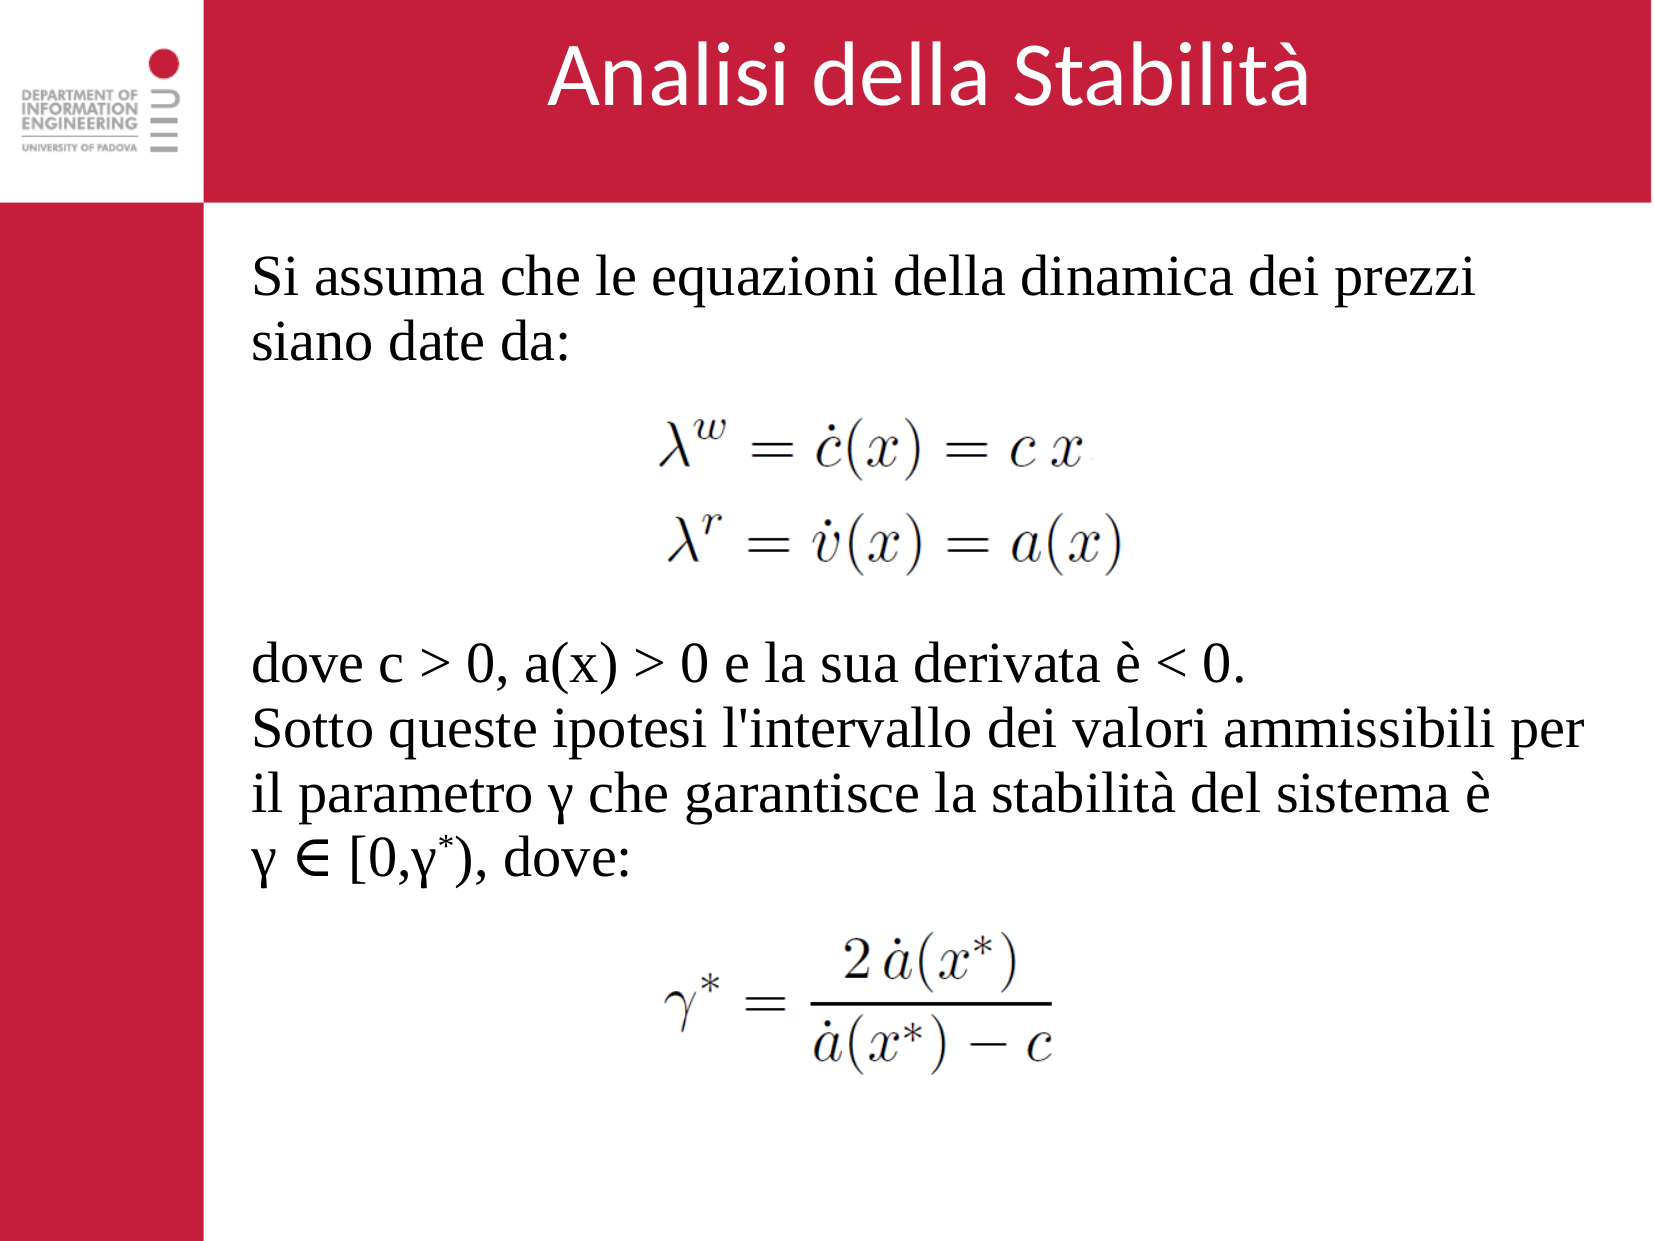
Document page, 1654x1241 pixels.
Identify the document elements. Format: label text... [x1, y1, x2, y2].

text_box Si assuma che le equazioni della dinamica dei prezzi siano date da: dove c > 0, a(x) > 0 e la sua derivata è < 0. Sotto queste ipotesi l'intervallo dei valori ammissibili per il parametro γ che garantisce la stabilità del sistema è γ ∈ [0,γ*), dove: [236, 236, 1625, 1241]
picture [625, 383, 1153, 622]
picture [637, 903, 1111, 1117]
text_box Analisi della Stabilità [206, 29, 1654, 178]
picture [0, 0, 1654, 1241]
